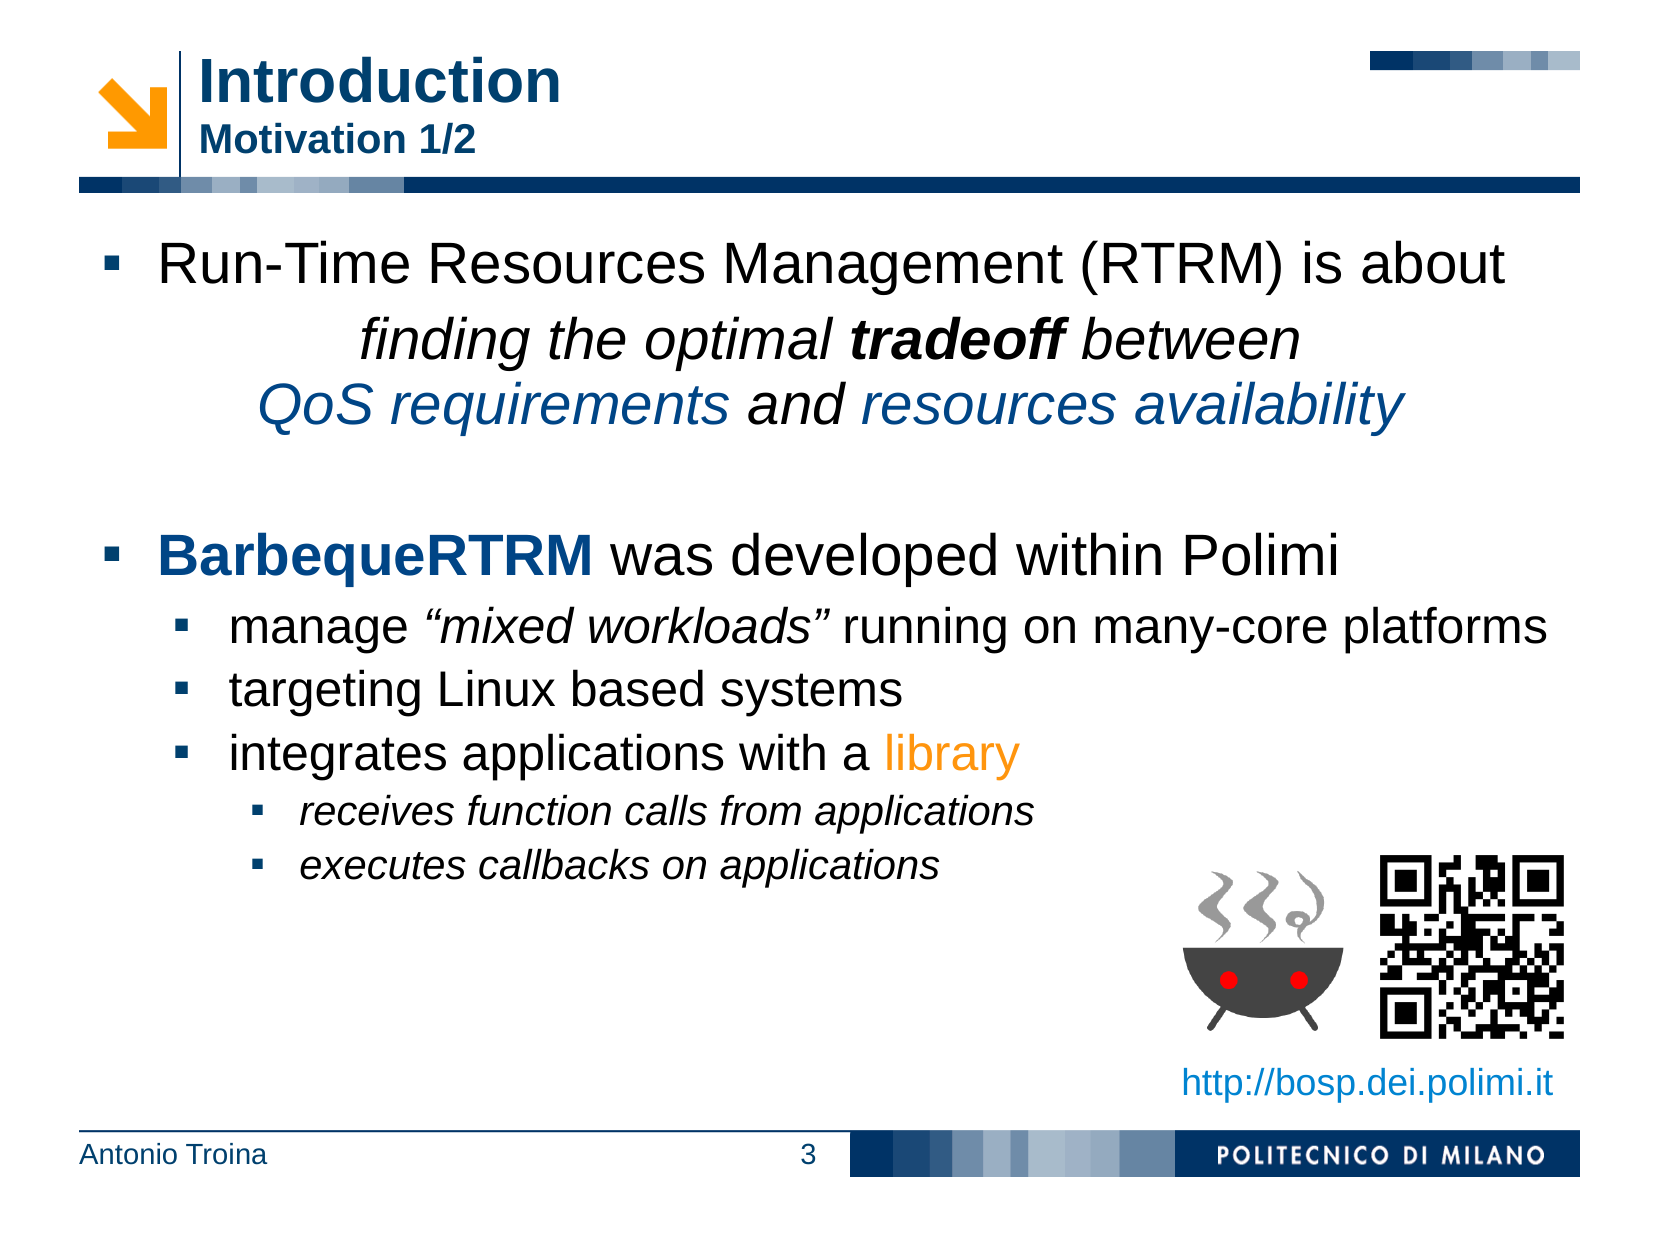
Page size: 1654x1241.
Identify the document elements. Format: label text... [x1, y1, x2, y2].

picture [85, 1147, 92, 1156]
picture [79, 51, 1580, 193]
picture [1378, 853, 1567, 1042]
list Run-Time Resources Management (RTRM) is about finding the optimal tradeoff between QoS requirements and resources availability BarbequeRTRM was developed within Polimi manage “mixed workloads” running on many-core platforms targeting Linux based systems integrates applications with a library receives function calls from applications executes callbacks on applications [86, 231, 1576, 889]
picture [1169, 853, 1359, 1042]
picture [79, 1126, 1580, 1177]
title Introduction Motivation 1/2 [198, 45, 1574, 163]
text_box http://bosp.dei.polimi.it [1161, 1054, 1574, 1112]
